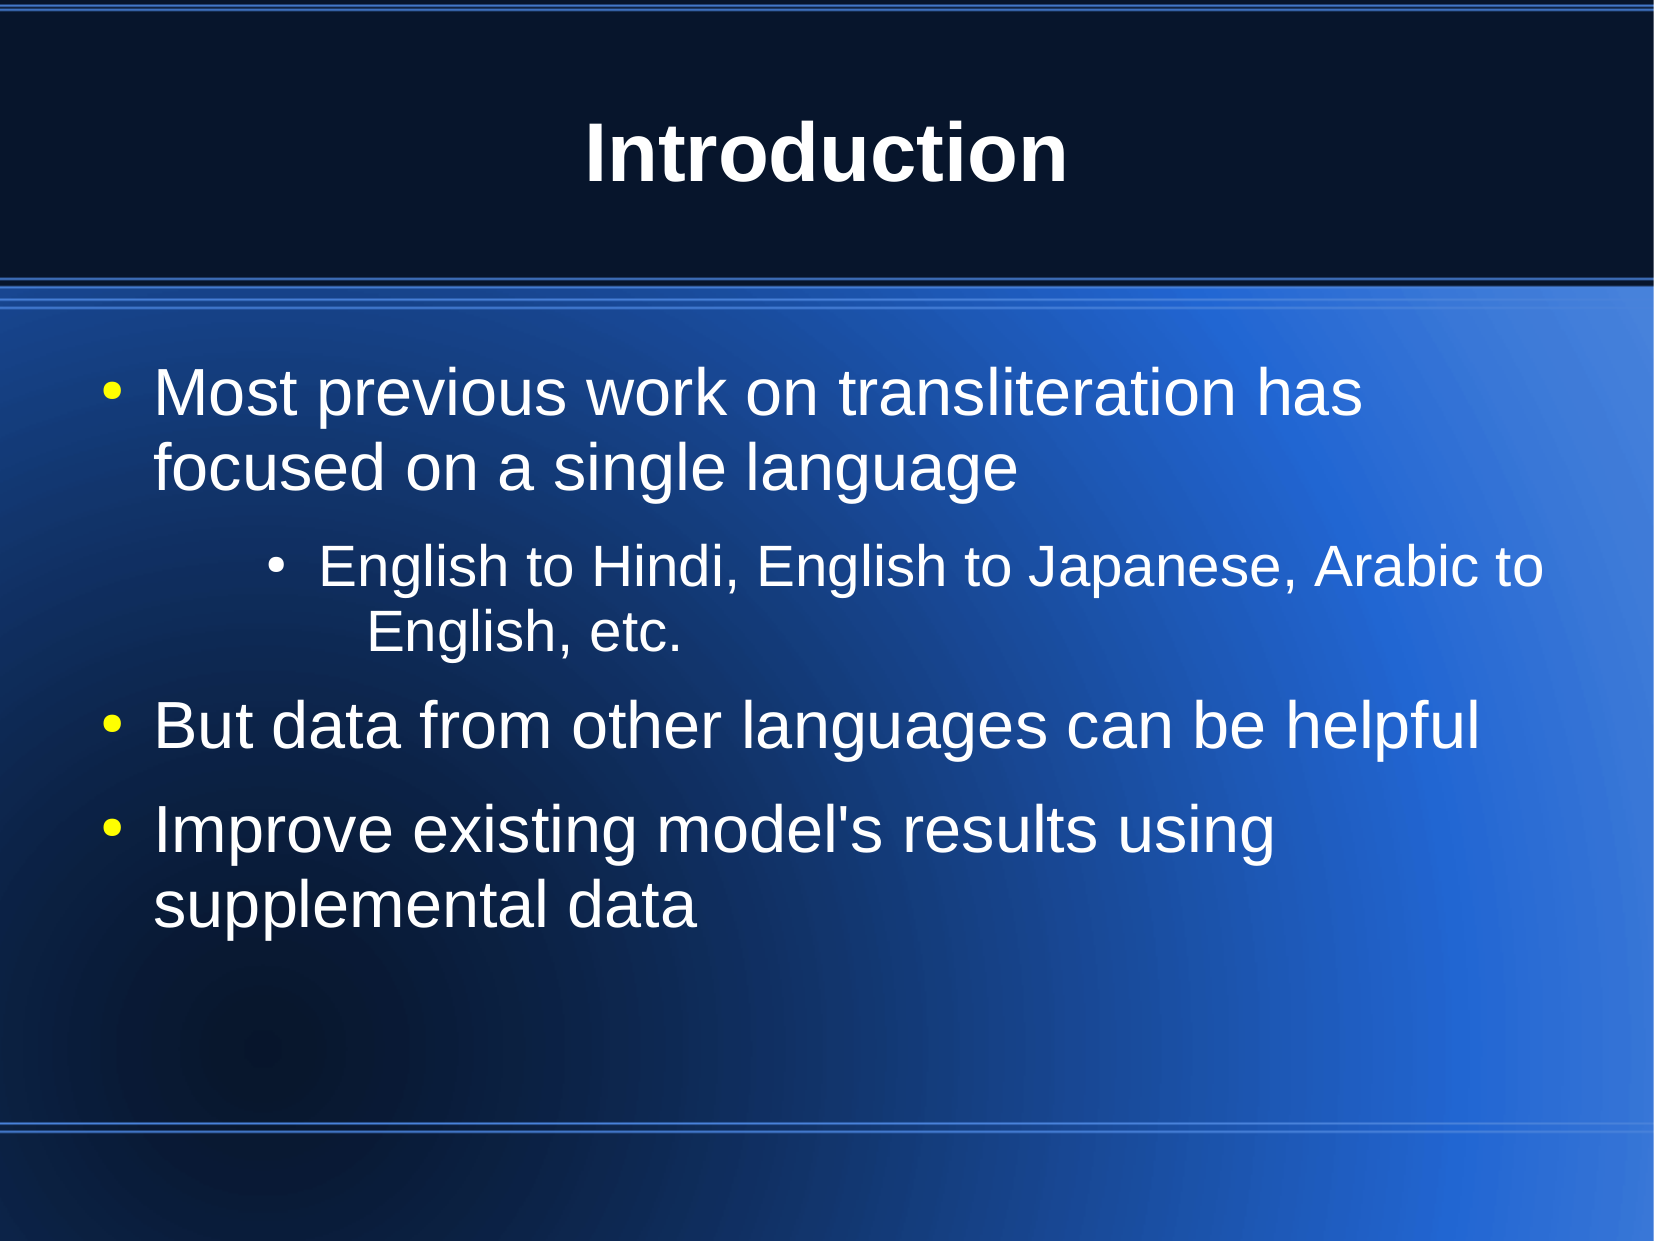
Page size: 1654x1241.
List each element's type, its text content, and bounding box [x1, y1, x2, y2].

title Introduction [82, 49, 1571, 257]
picture [0, 0, 1654, 1241]
list Most previous work on transliteration has focused on a single language English to Hindi, English to Japanese, Arabic to English, etc. But data from other languages can be helpful Improve existing model's results using supplemental data [82, 355, 1571, 1174]
